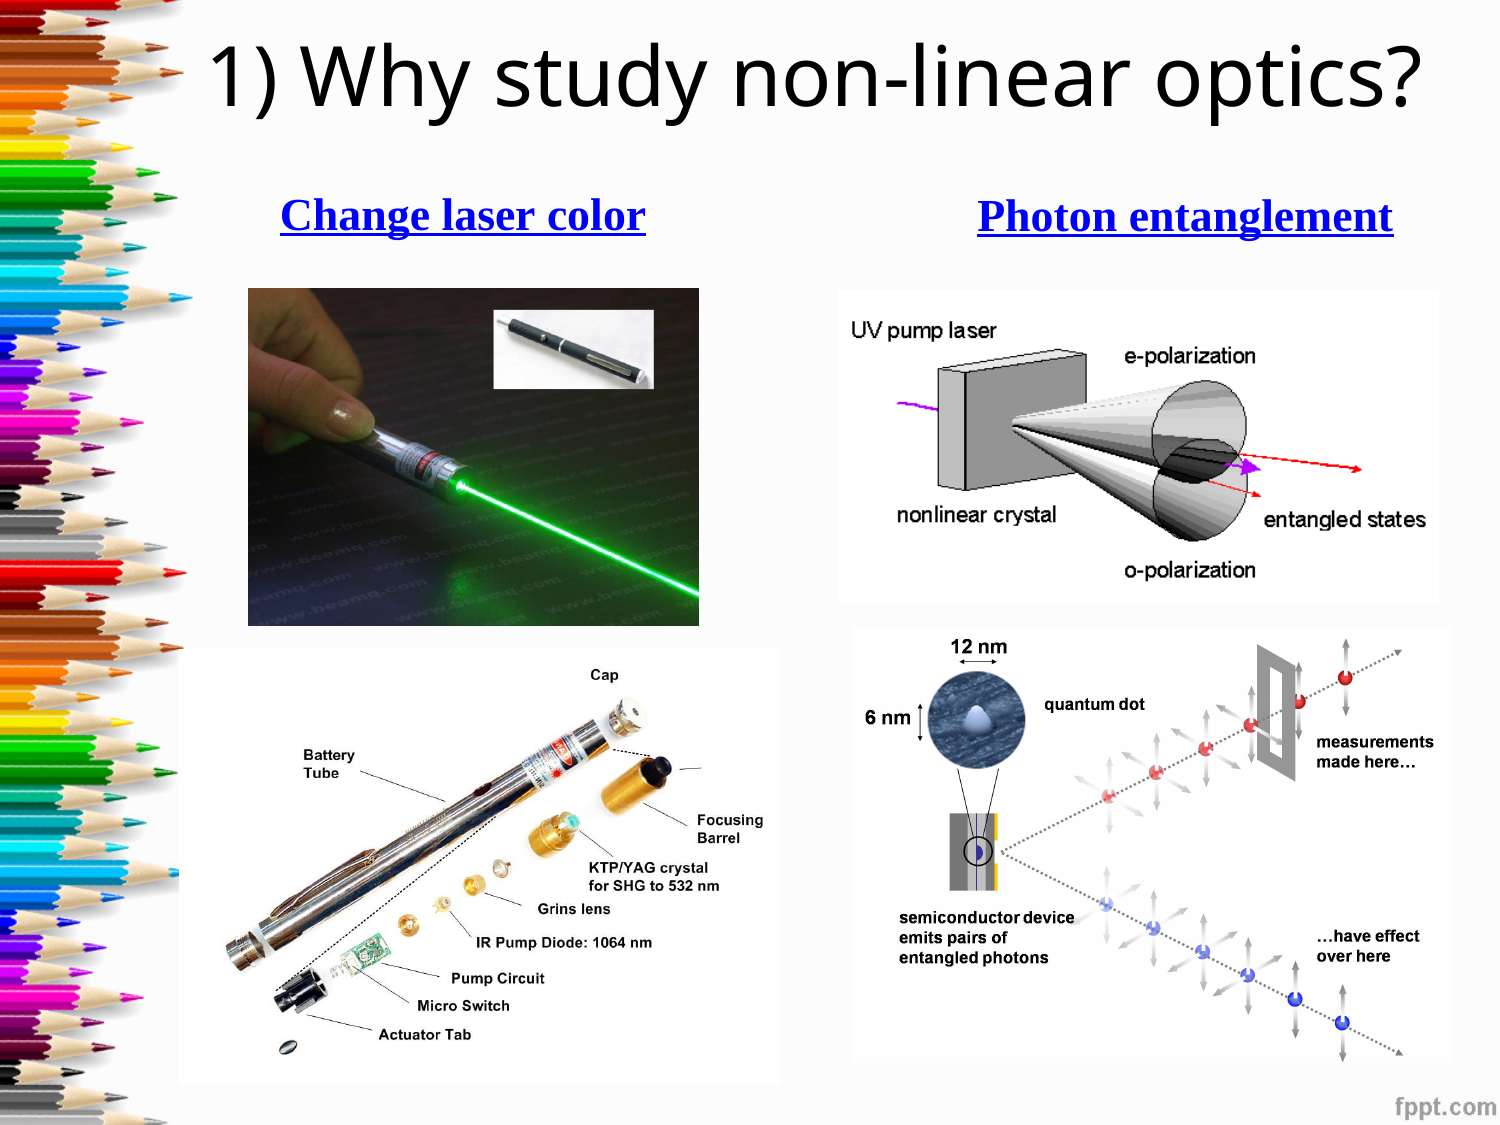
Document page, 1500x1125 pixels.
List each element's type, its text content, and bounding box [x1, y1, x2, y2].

text_box Change laser color [265, 177, 661, 247]
picture [0, 0, 1500, 1125]
text_box Photon entanglement [962, 178, 1409, 249]
title 1) Why study non-linear optics? [165, 11, 1465, 135]
